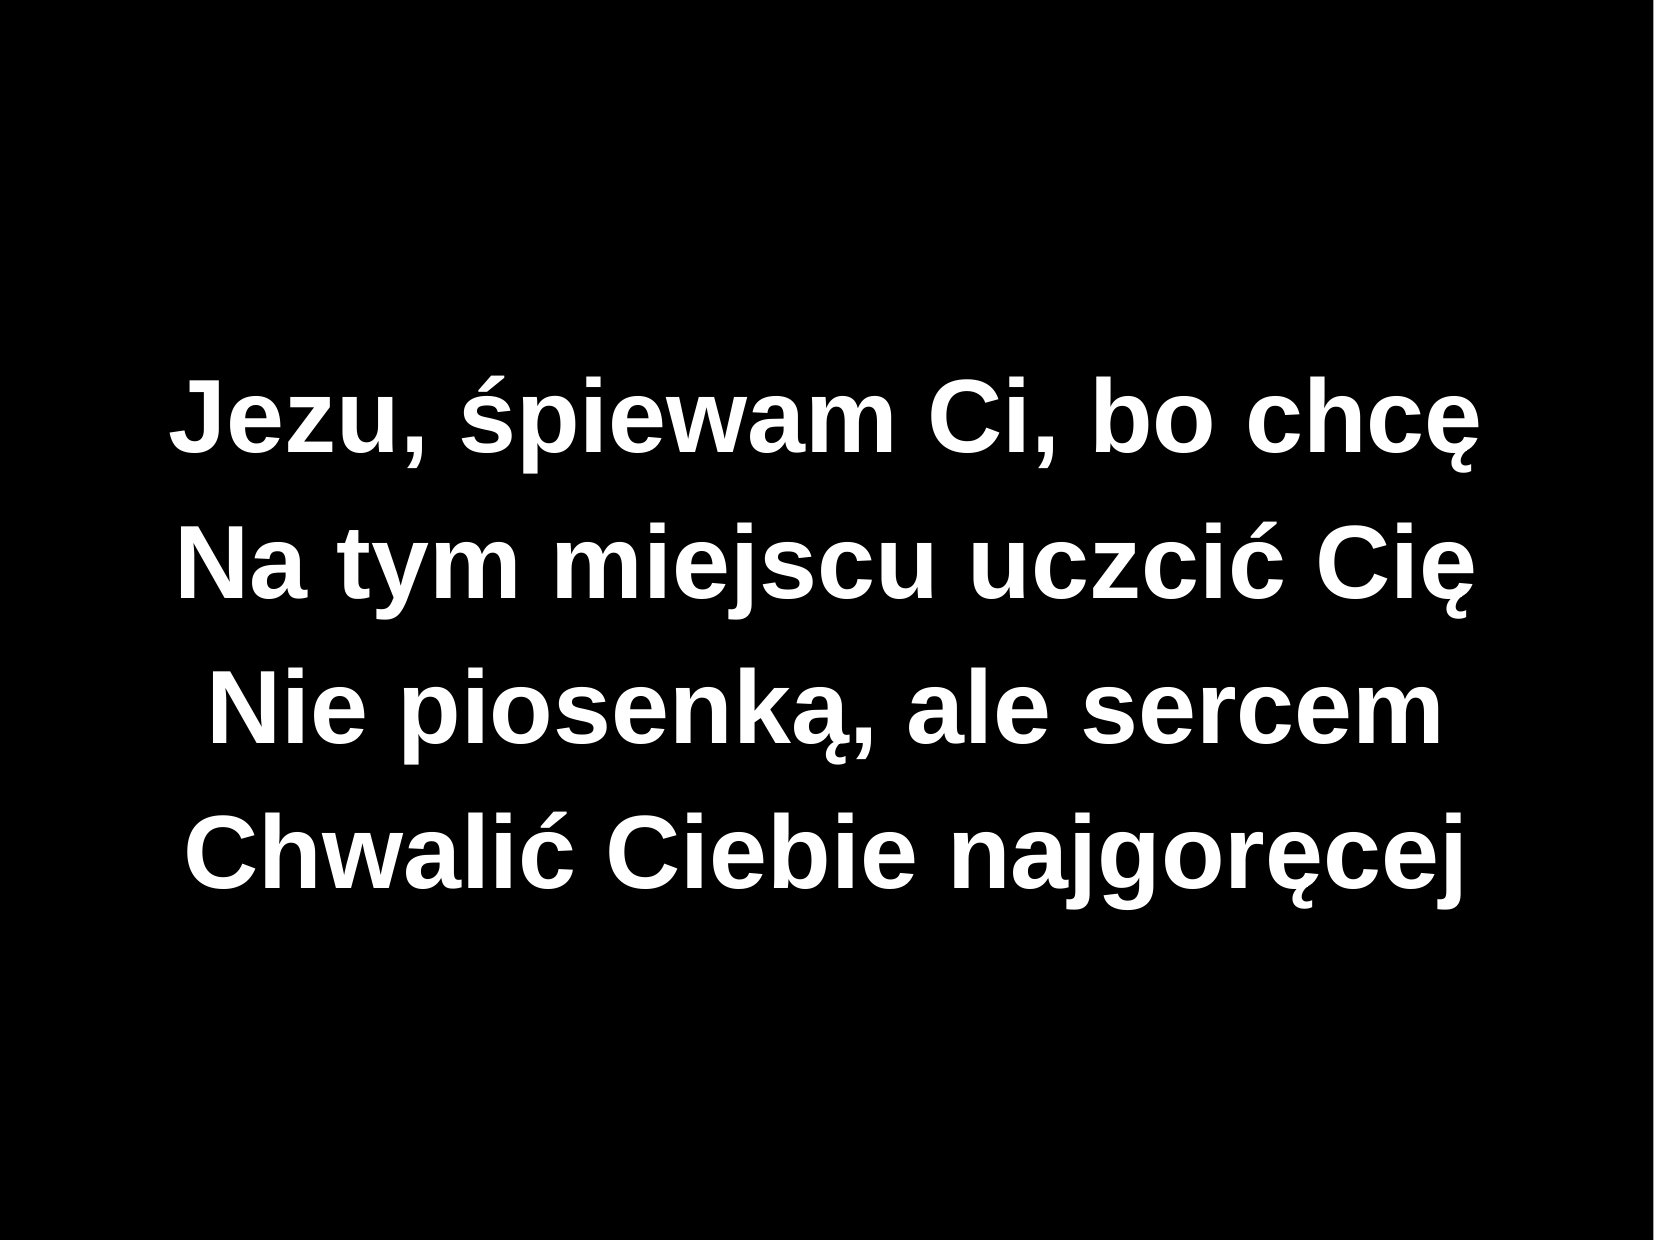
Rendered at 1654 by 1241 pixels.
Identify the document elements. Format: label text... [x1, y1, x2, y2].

subtitle Jezu, śpiewam Ci, bo chcę Na tym miejscu uczcić Cię Nie piosenką, ale sercem Chwalić Ciebie najgoręcej [0, 0, 1654, 1241]
